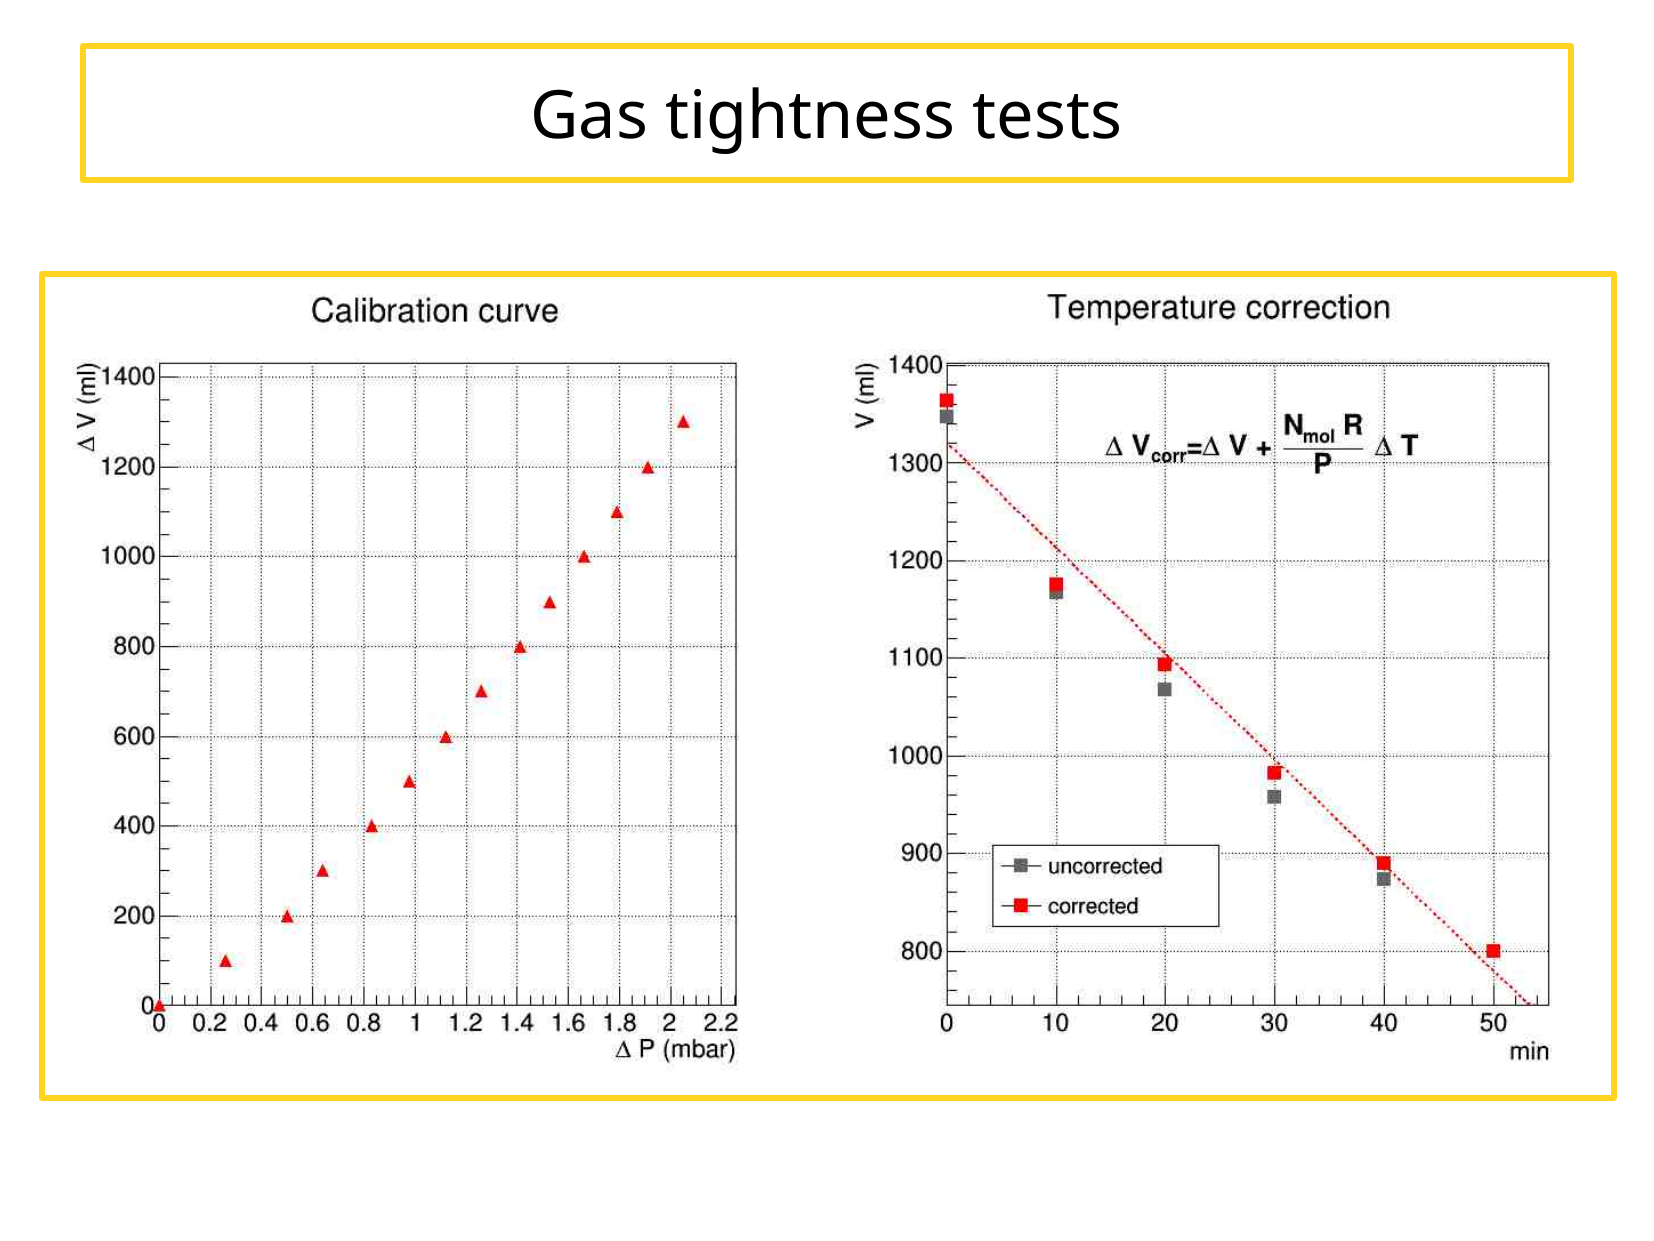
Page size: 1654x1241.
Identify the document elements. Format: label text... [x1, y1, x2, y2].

subtitle Gas tightness tests [82, 46, 1571, 181]
picture [45, 276, 1611, 1096]
